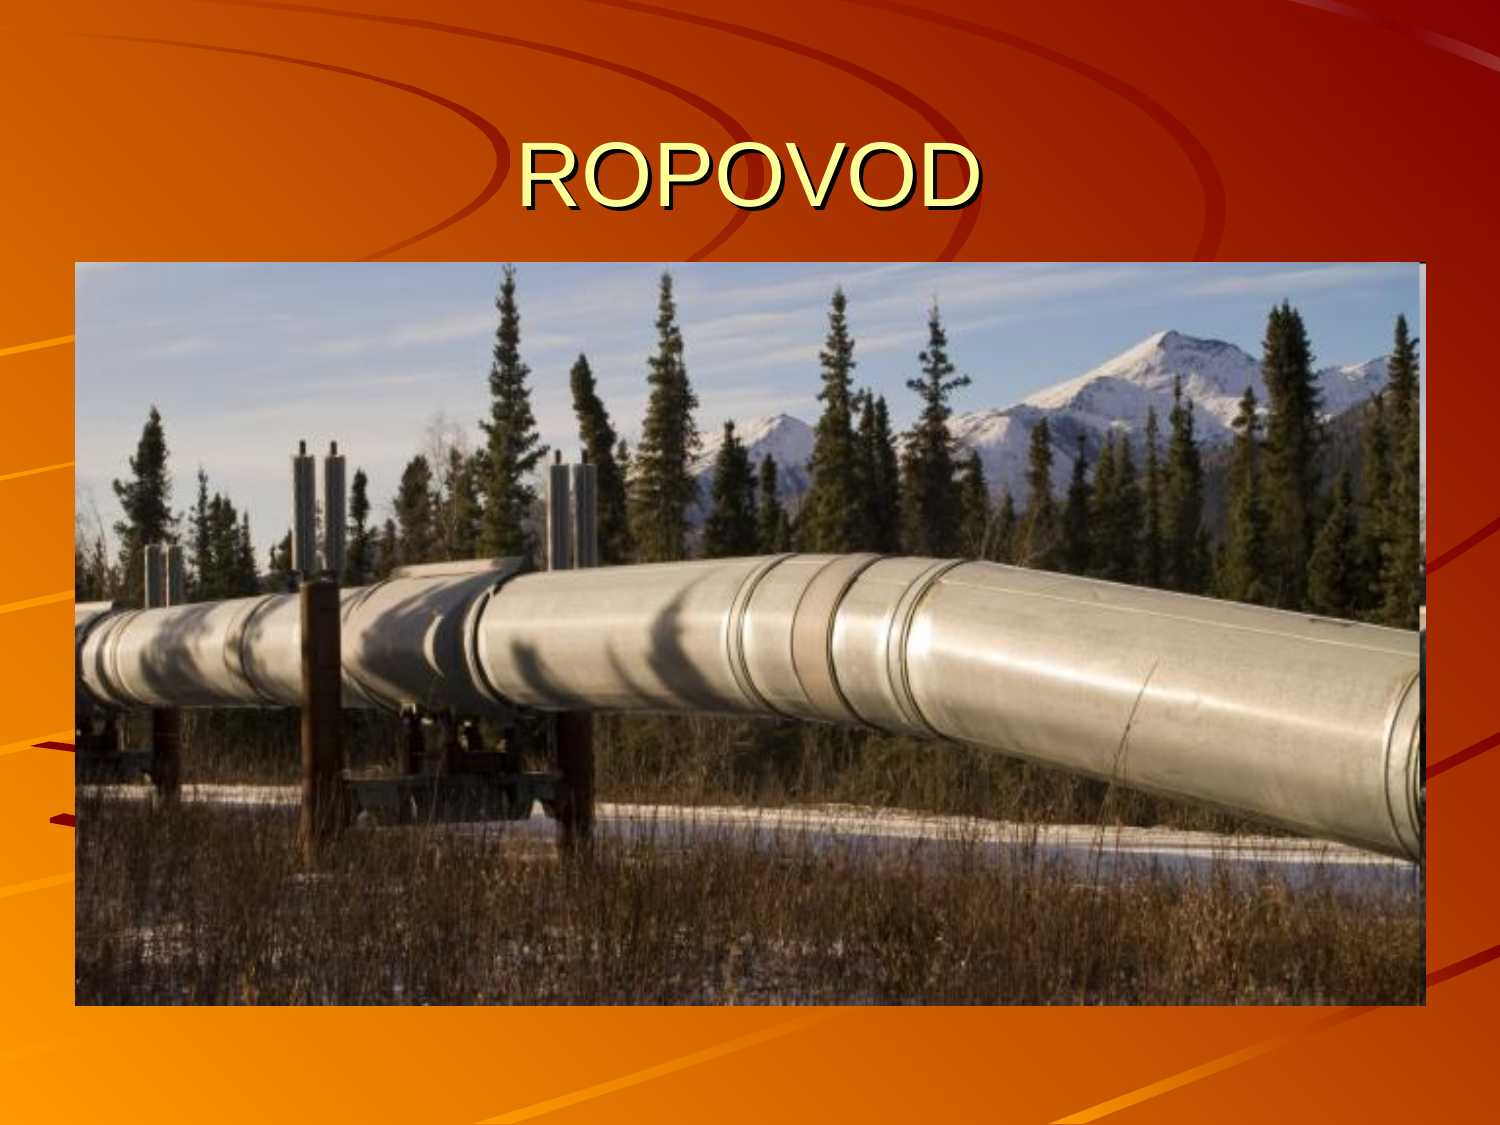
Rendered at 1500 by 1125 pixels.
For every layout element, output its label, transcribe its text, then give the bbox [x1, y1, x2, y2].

picture [75, 262, 1426, 1006]
title ROPOVOD [75, 25, 1426, 233]
